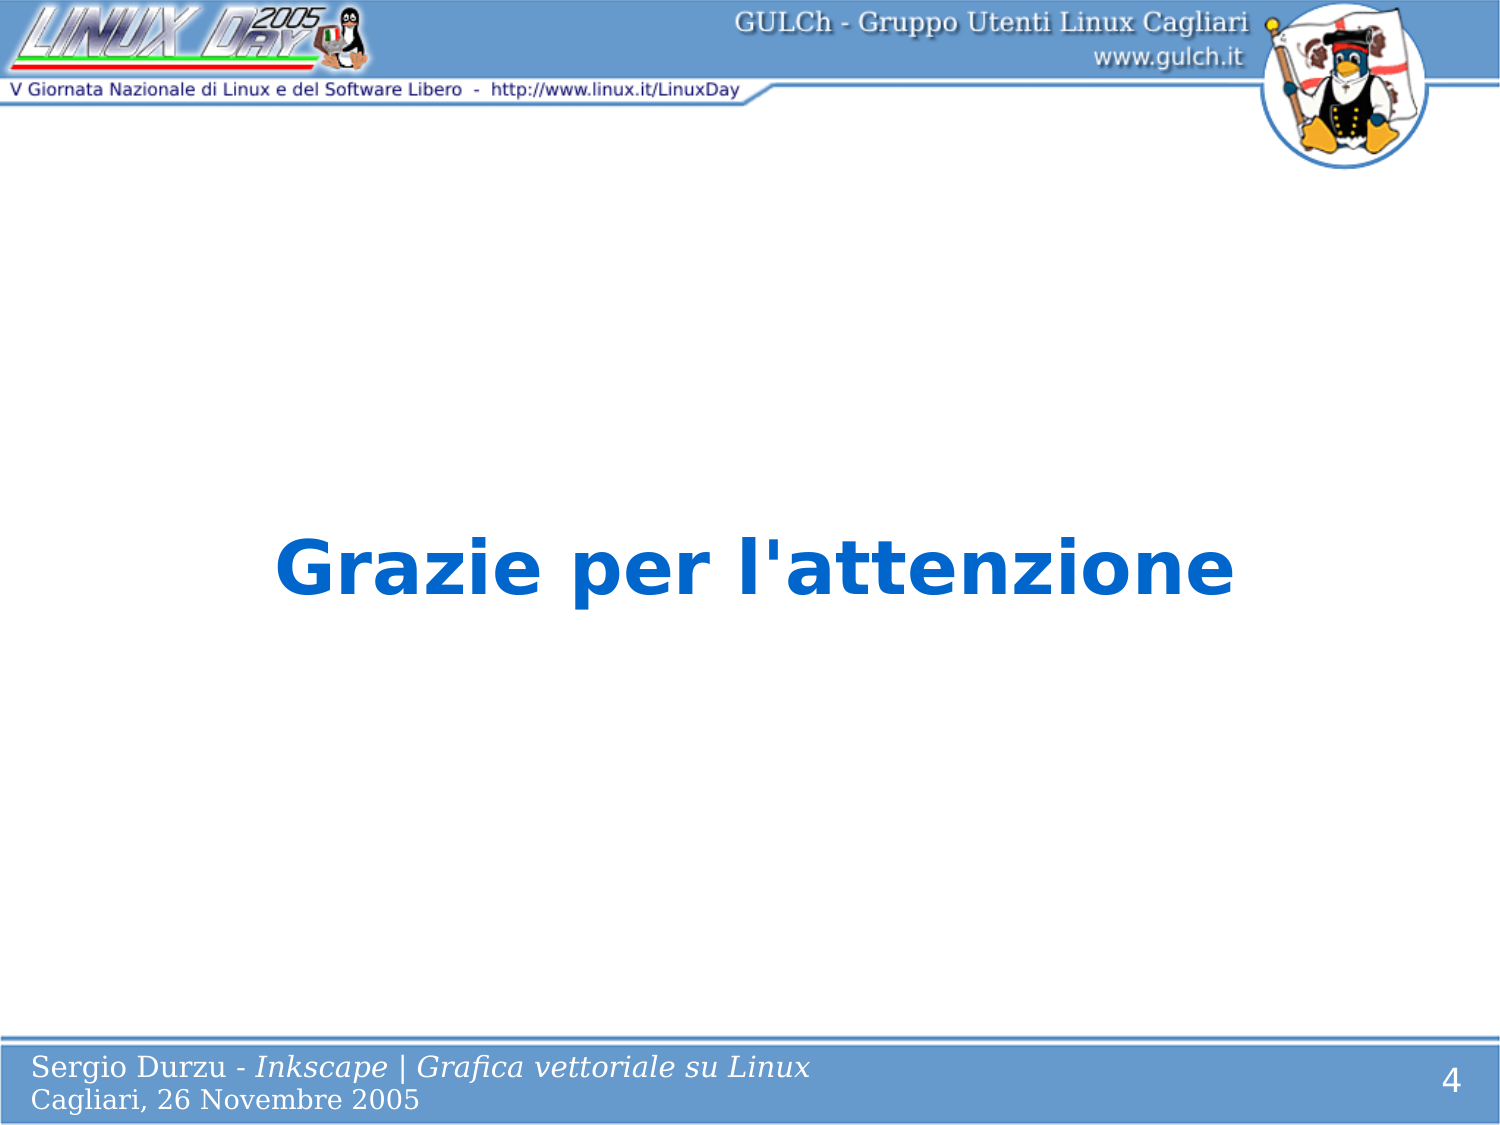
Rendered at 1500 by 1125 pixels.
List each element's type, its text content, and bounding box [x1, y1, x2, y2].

picture [0, 0, 1500, 1125]
text_box Grazie per l'attenzione [274, 525, 1238, 613]
